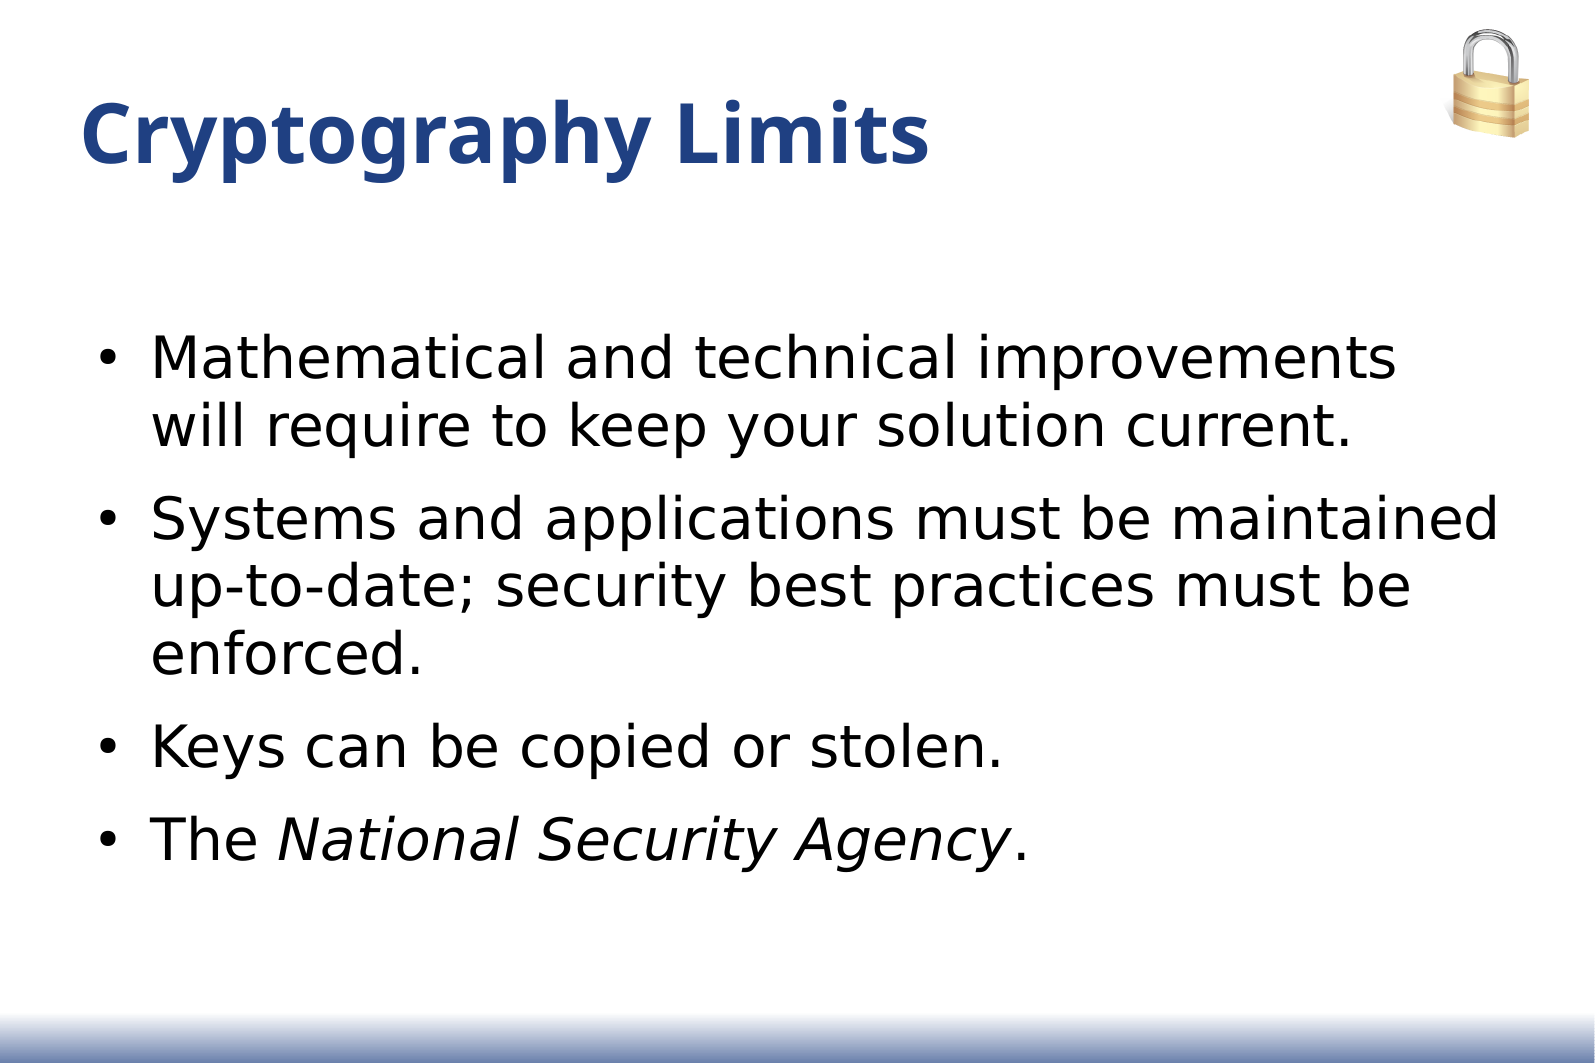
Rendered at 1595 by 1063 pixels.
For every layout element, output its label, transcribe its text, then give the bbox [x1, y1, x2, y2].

title Cryptography Limits [79, 42, 1515, 220]
picture [1423, 25, 1555, 142]
list Mathematical and technical improvements will require to keep your solution current. Systems and applications must be maintained up-to-date; security best practices must be enforced. Keys can be copied or stolen. The National Security Agency. [79, 248, 1515, 951]
